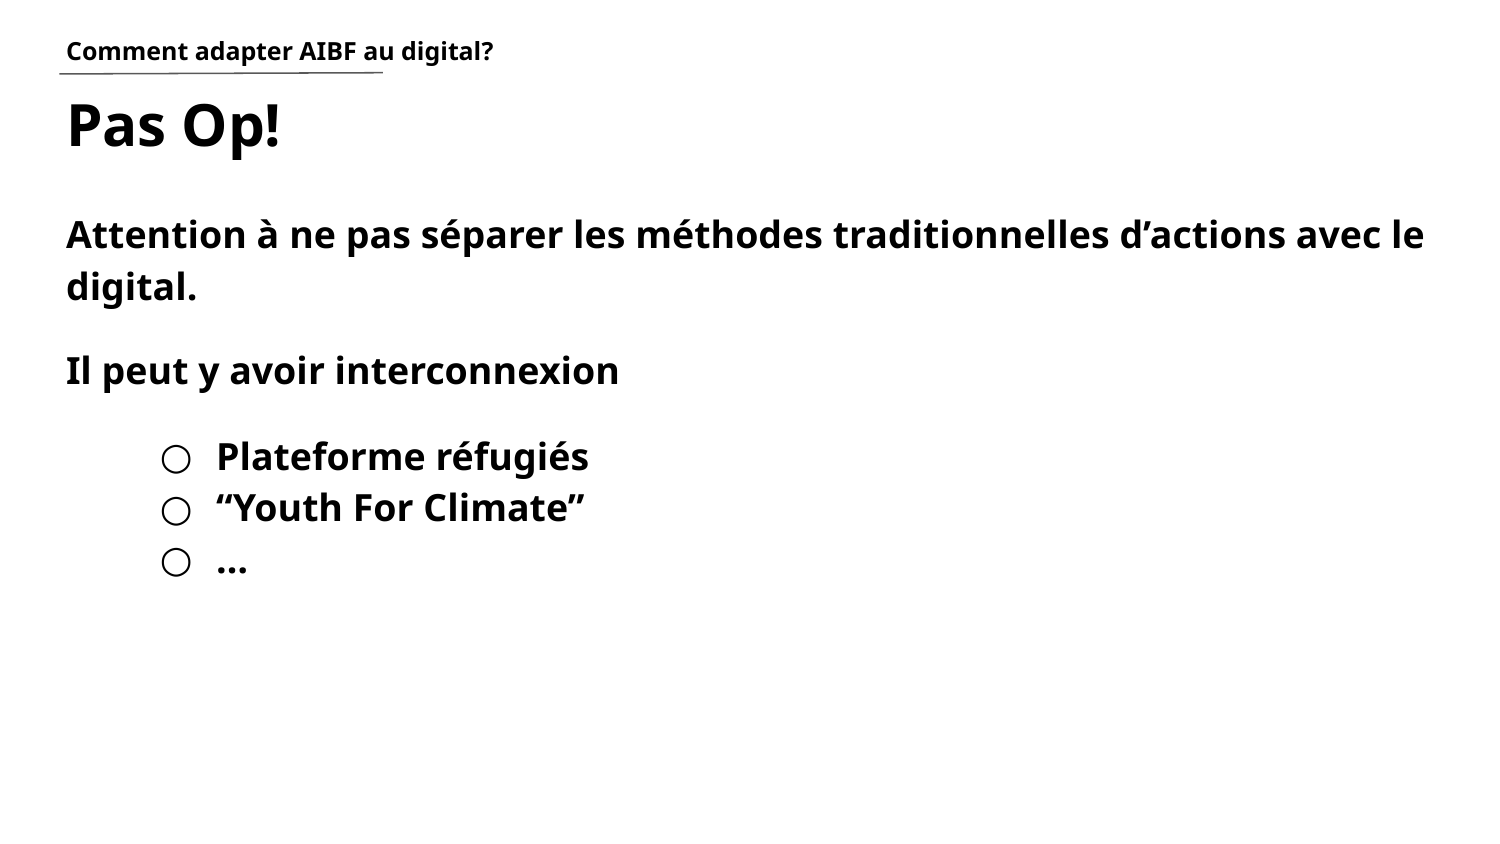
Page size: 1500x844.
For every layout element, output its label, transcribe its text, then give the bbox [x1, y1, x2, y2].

text_box Comment adapter AIBF au digital? [51, 20, 542, 73]
title Pas Op! [51, 72, 1449, 167]
list Attention à ne pas séparer les méthodes traditionnelles d’actions avec le digital. Il peut y avoir interconnexion Plateforme réfugiés “Youth For Climate” … [51, 189, 1449, 750]
